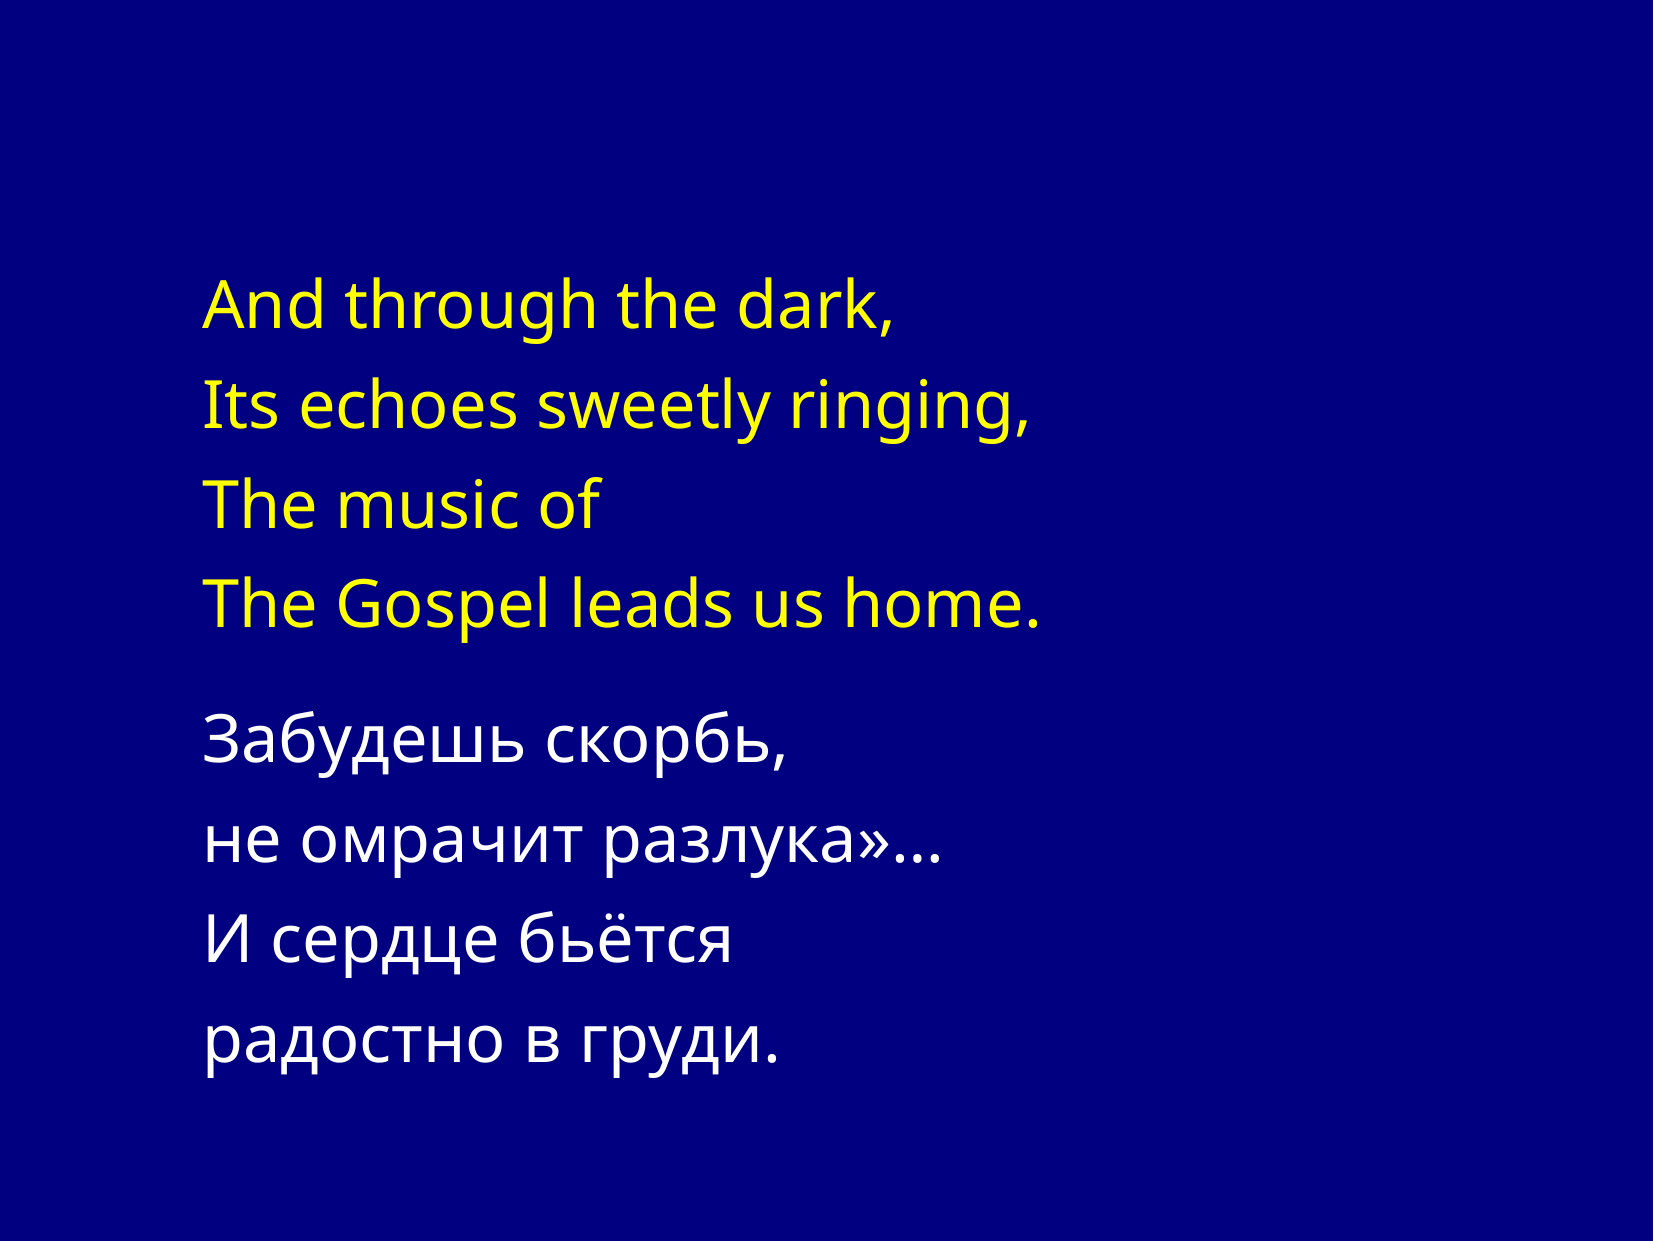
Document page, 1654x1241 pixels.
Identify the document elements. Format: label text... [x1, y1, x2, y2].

text_box Забудешь скорбь, не омрачит разлука»… И сердце бьётся радостно в груди. [75, 675, 1576, 1163]
text_box And through the dark, Its echoes sweetly ringing, The music of The Gospel leads us home. [75, 150, 1576, 638]
